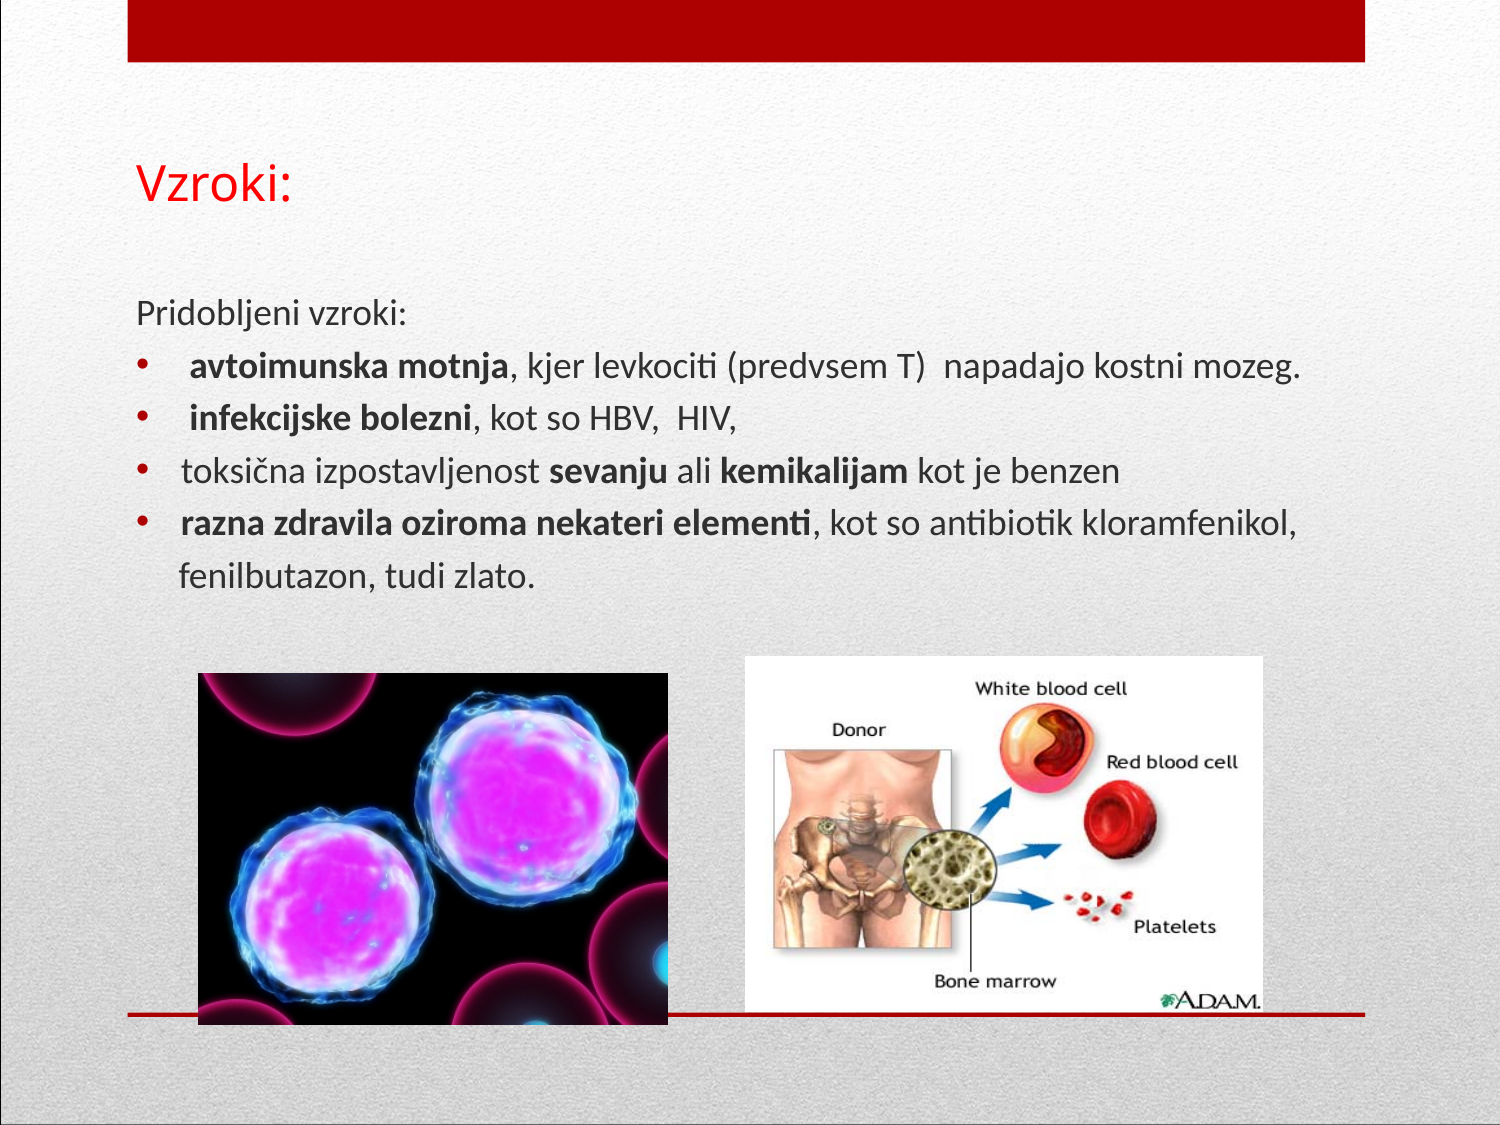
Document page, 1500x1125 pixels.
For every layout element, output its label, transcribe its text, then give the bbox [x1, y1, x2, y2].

picture [0, 0, 1500, 1125]
list Vzroki: Pridobljeni vzroki: avtoimunska motnja, kjer levkociti (predvsem T) napadajo kostni mozeg. infekcijske bolezni, kot so HBV, HIV, toksična izpostavljenost sevanju ali kemikalijam kot je benzen razna zdravila oziroma nekateri elementi, kot so antibiotik kloramfenikol, fenilbutazon, tudi zlato. [121, 54, 1359, 693]
